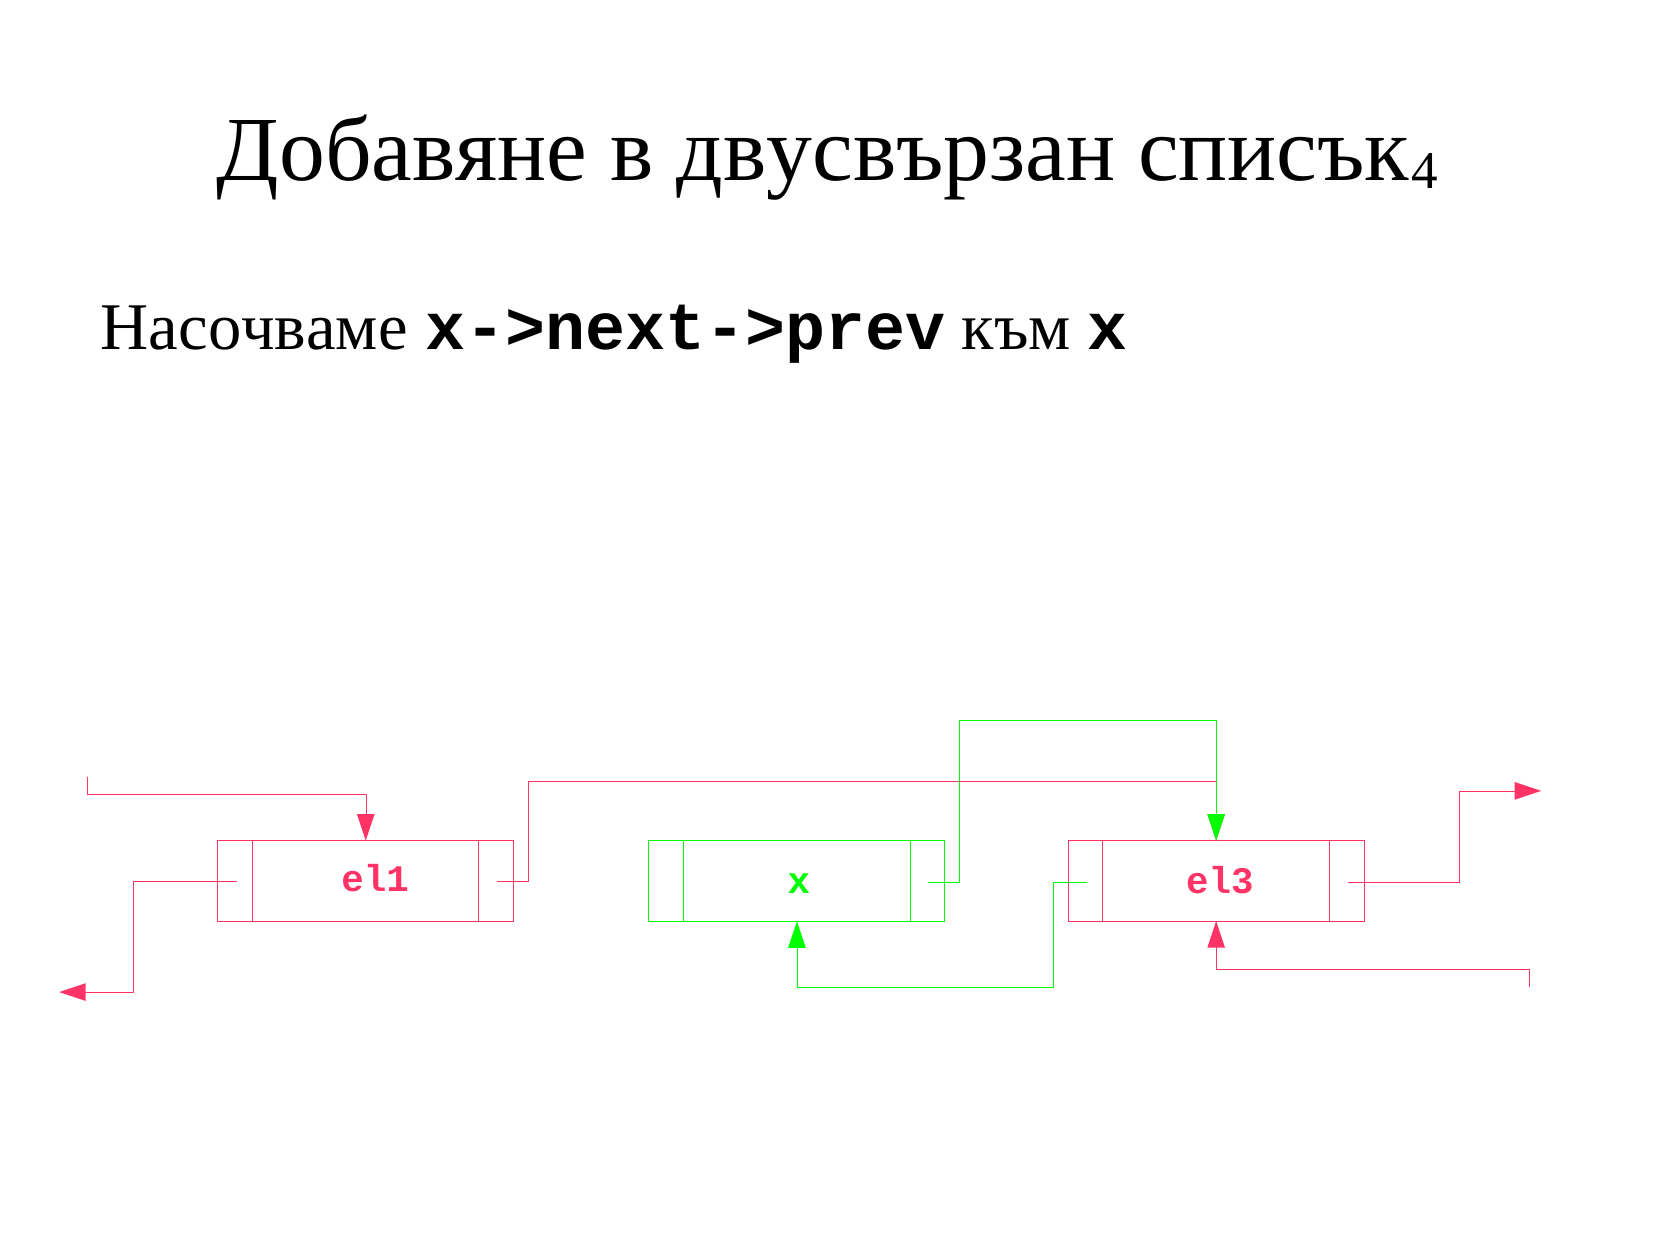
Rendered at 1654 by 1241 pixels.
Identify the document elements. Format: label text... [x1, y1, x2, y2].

text_box x [667, 852, 929, 913]
title Добавяне в двусвързан списък4 [121, 46, 1534, 254]
list Насочваме x->next->prev към x [82, 290, 1571, 1109]
